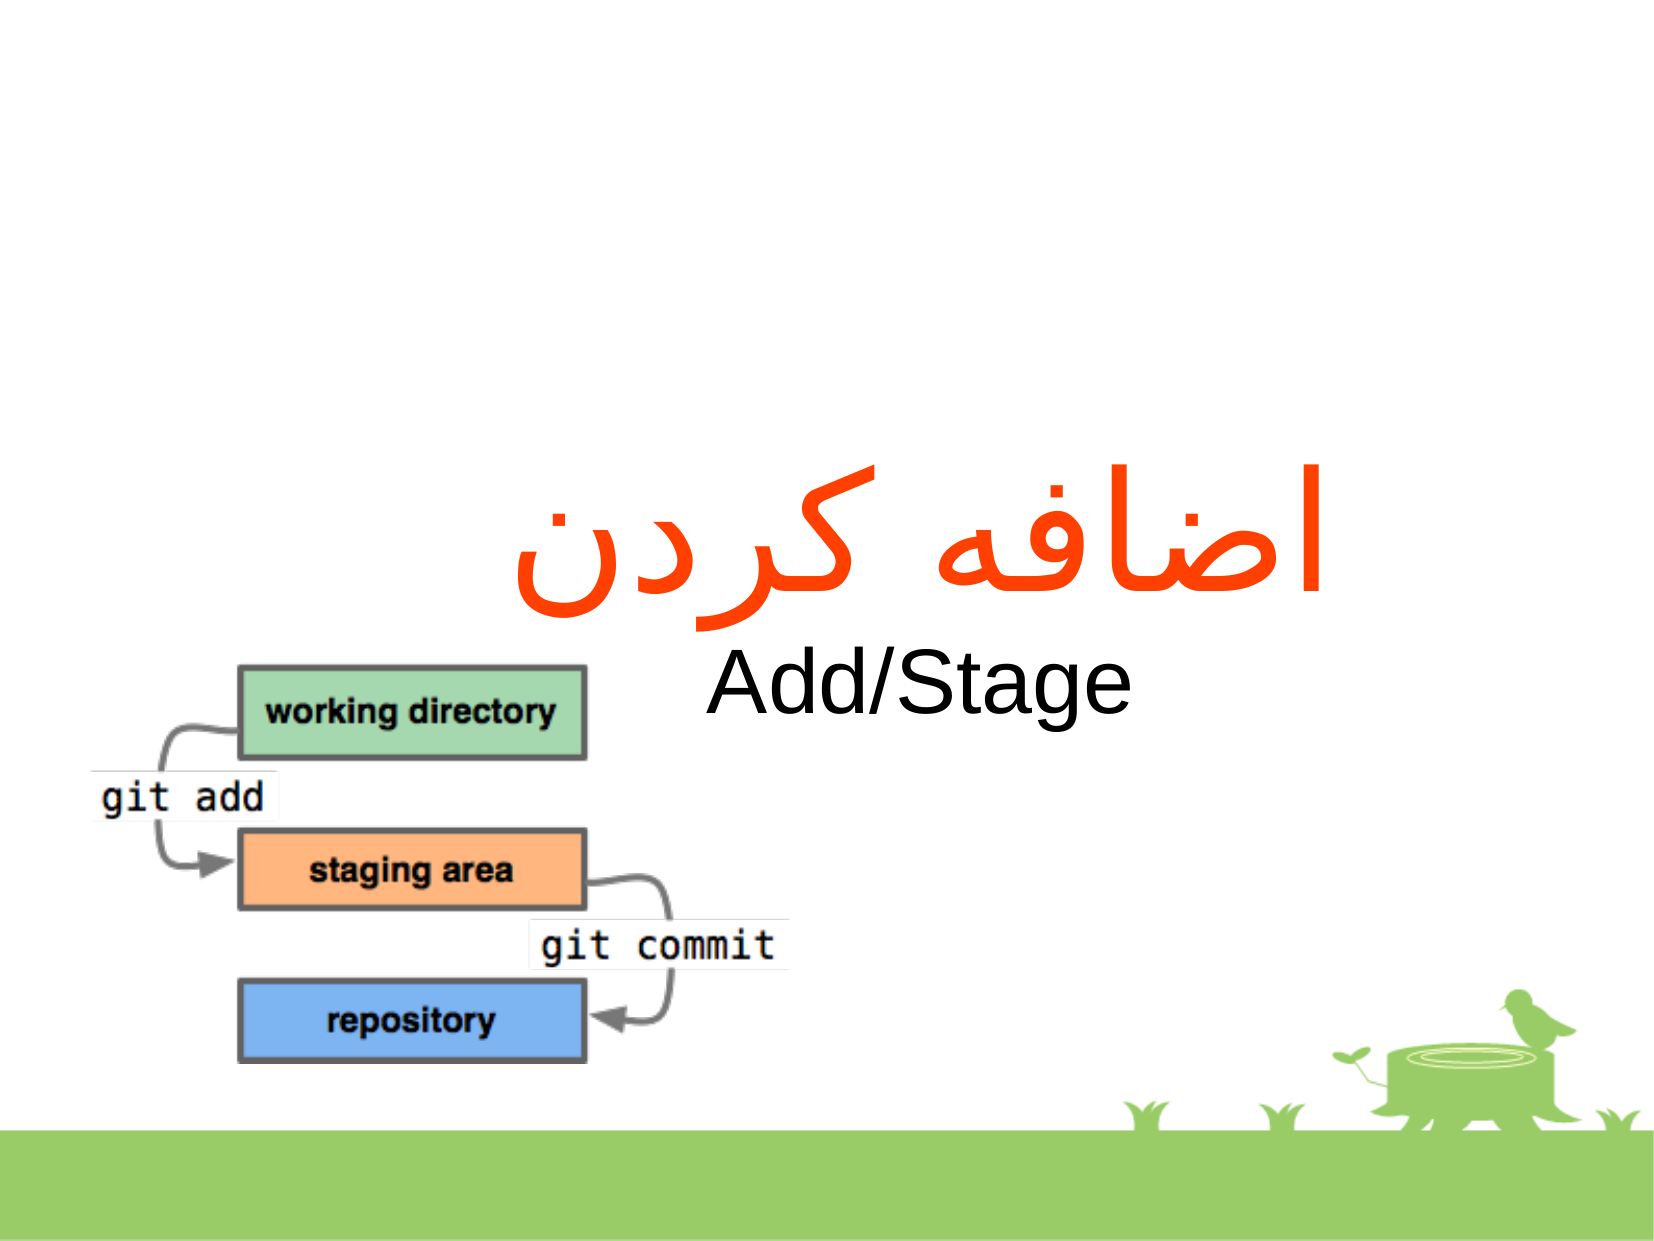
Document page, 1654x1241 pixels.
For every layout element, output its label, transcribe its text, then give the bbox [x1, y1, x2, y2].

picture [0, 0, 1654, 1241]
title اضافه کردن Add/Stage [176, 420, 1654, 750]
